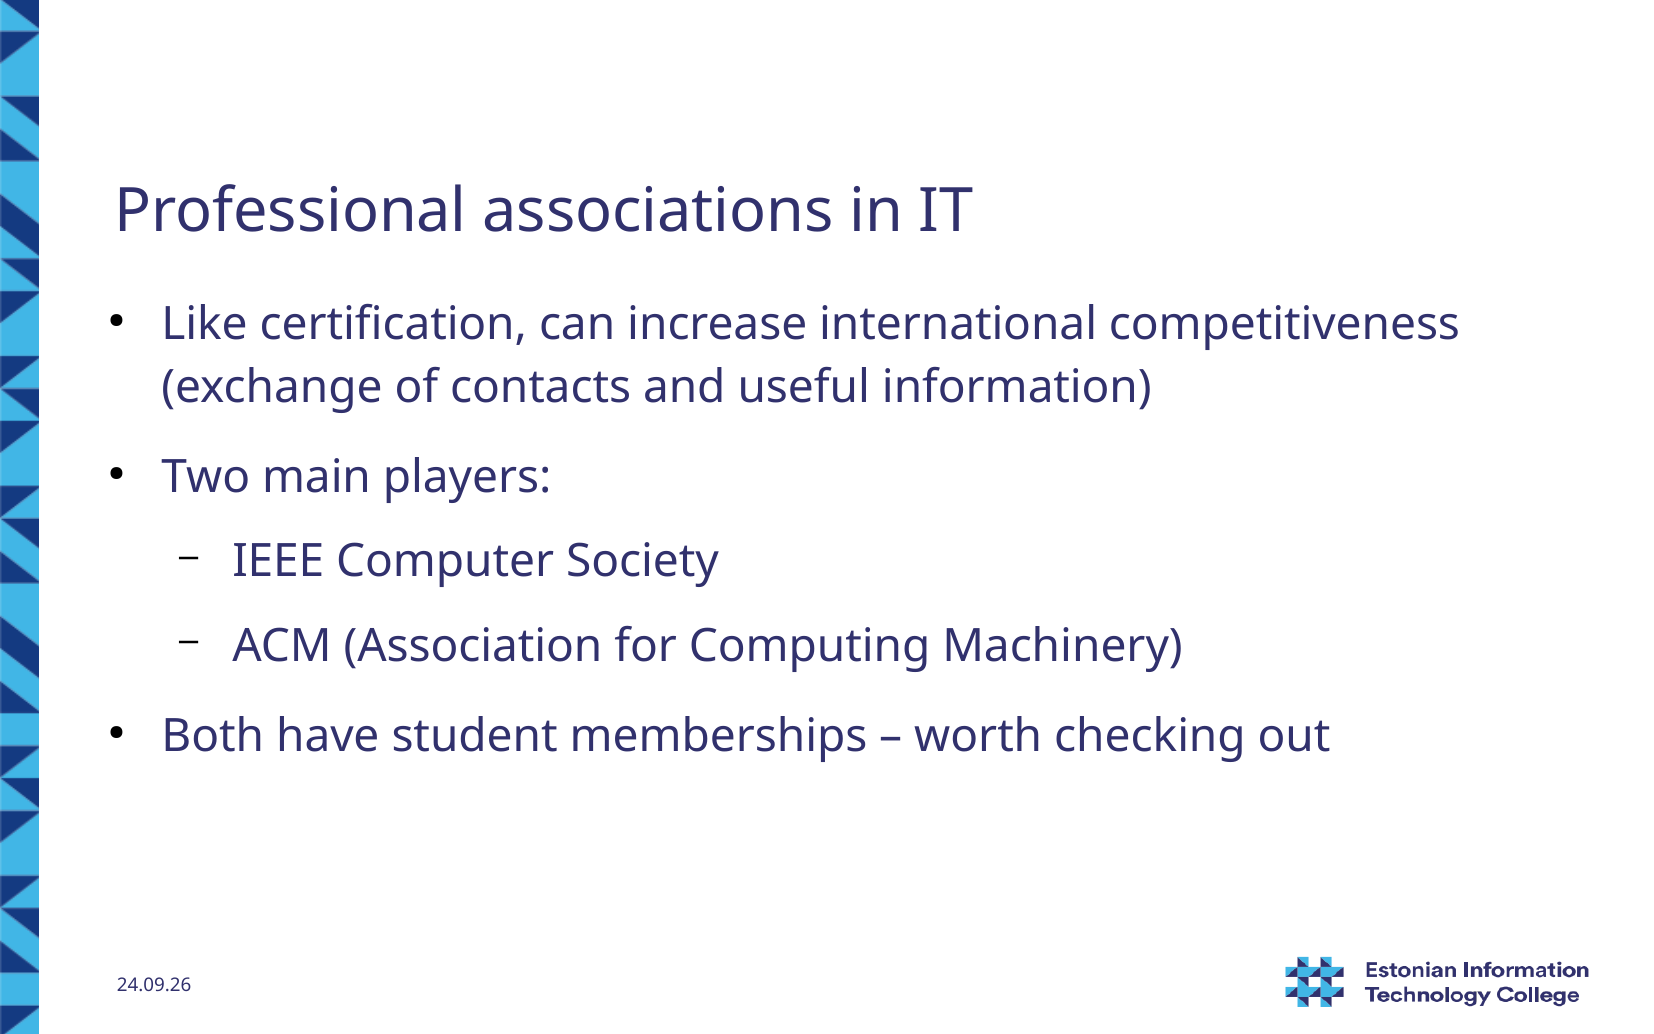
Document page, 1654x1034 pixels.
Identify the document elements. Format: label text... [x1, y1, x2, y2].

list Like certification, can increase international competitiveness (exchange of contacts and useful information) Two main players: IEEE Computer Society ACM (Association for Computing Machinery) Both have student memberships – worth checking out [90, 290, 1503, 942]
title Professional associations in IT [114, 121, 1251, 290]
